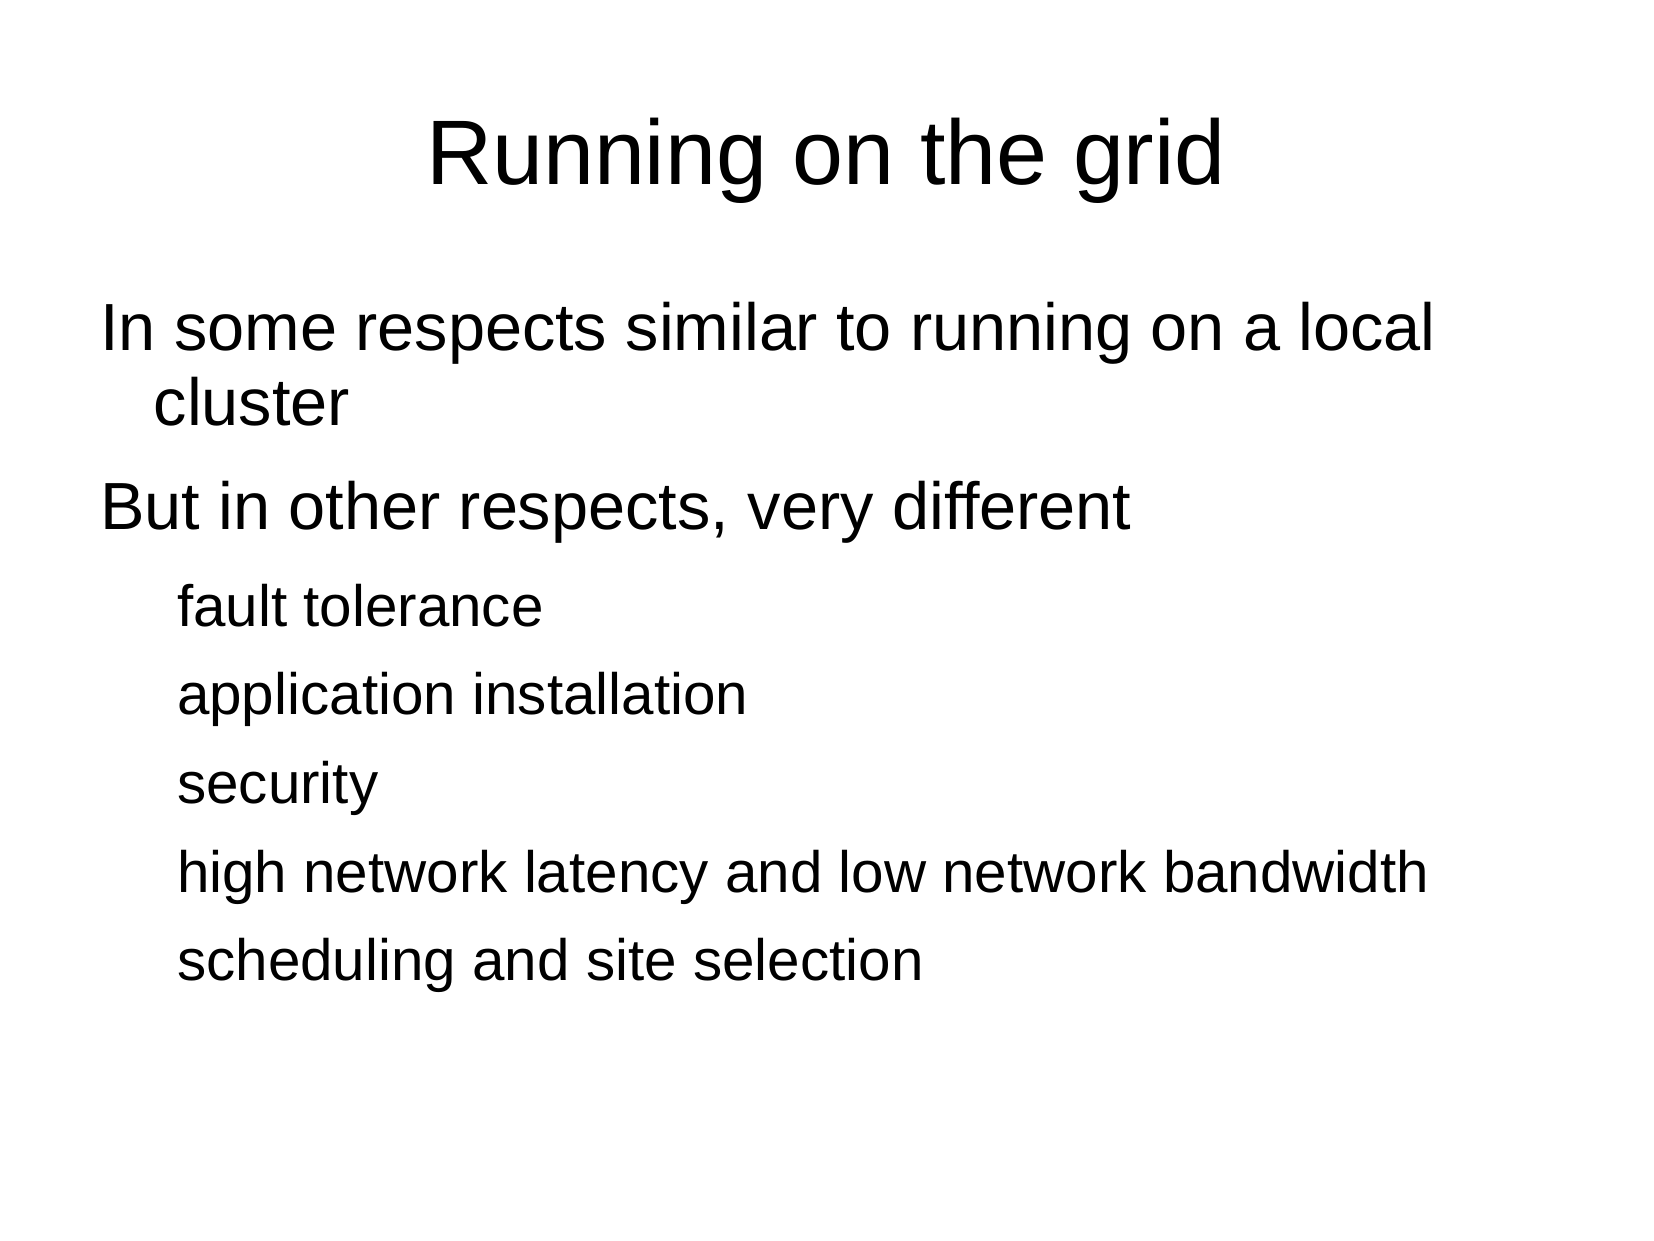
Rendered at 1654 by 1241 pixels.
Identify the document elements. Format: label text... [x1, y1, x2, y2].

list In some respects similar to running on a local cluster But in other respects, very different fault tolerance application installation security high network latency and low network bandwidth scheduling and site selection [82, 290, 1571, 1095]
title Running on the grid [82, 56, 1571, 250]
